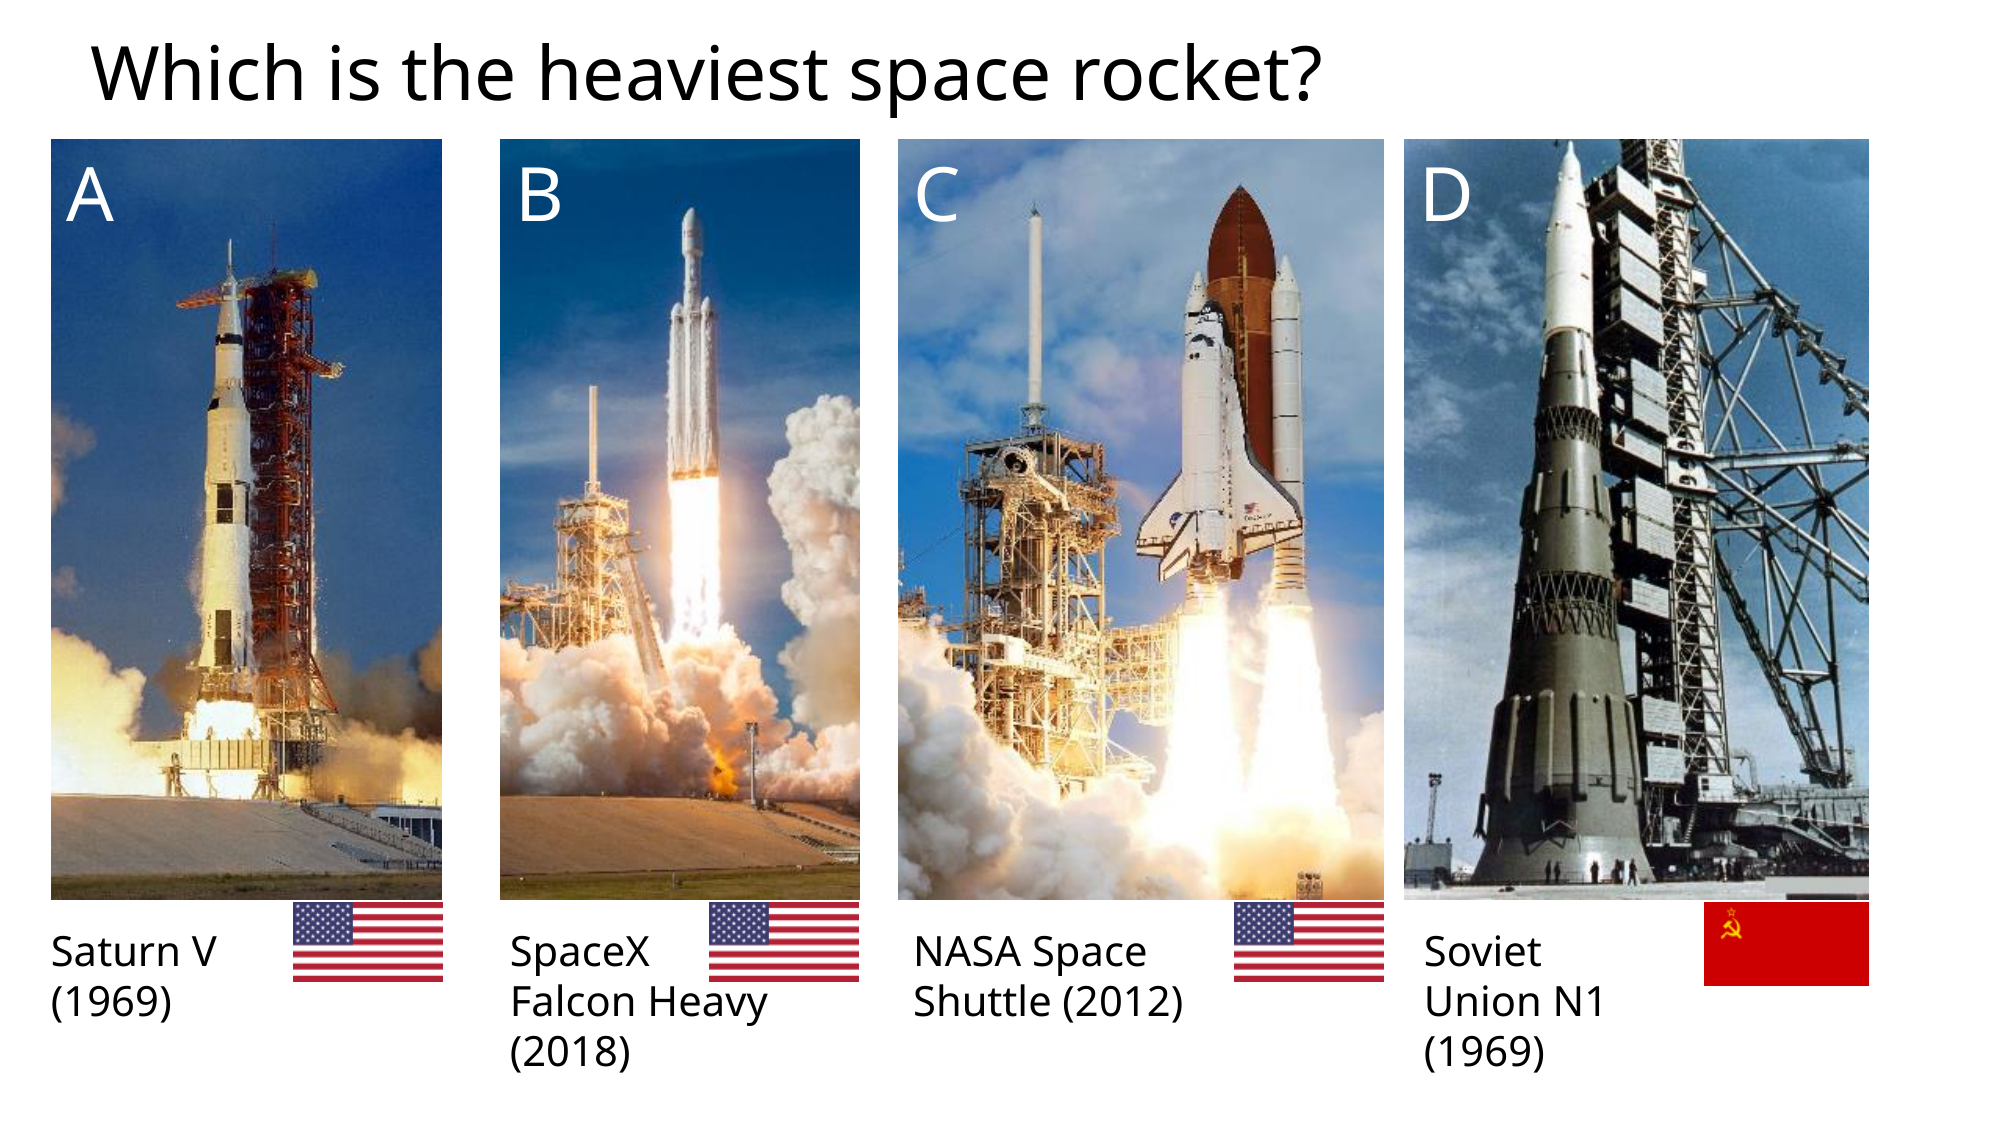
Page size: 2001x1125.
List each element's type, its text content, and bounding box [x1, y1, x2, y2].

picture [1404, 139, 1869, 900]
text_box Soviet Union N1 (1969) [1408, 917, 1659, 1085]
text_box C [898, 139, 988, 246]
text_box D [1404, 139, 1494, 246]
picture [293, 902, 443, 982]
picture [500, 139, 860, 900]
text_box A [51, 139, 140, 246]
text_box SpaceX Falcon Heavy (2018) [494, 917, 865, 1085]
picture [51, 139, 442, 900]
picture [709, 902, 859, 982]
picture [1234, 902, 1384, 982]
text_box NASA Space Shuttle (2012) [898, 917, 1268, 1085]
text_box B [500, 139, 590, 246]
text_box Which is the heaviest space rocket? [75, 18, 1940, 125]
picture [1704, 902, 1869, 986]
picture [898, 139, 1384, 900]
text_box Saturn V (1969) [35, 917, 494, 1034]
